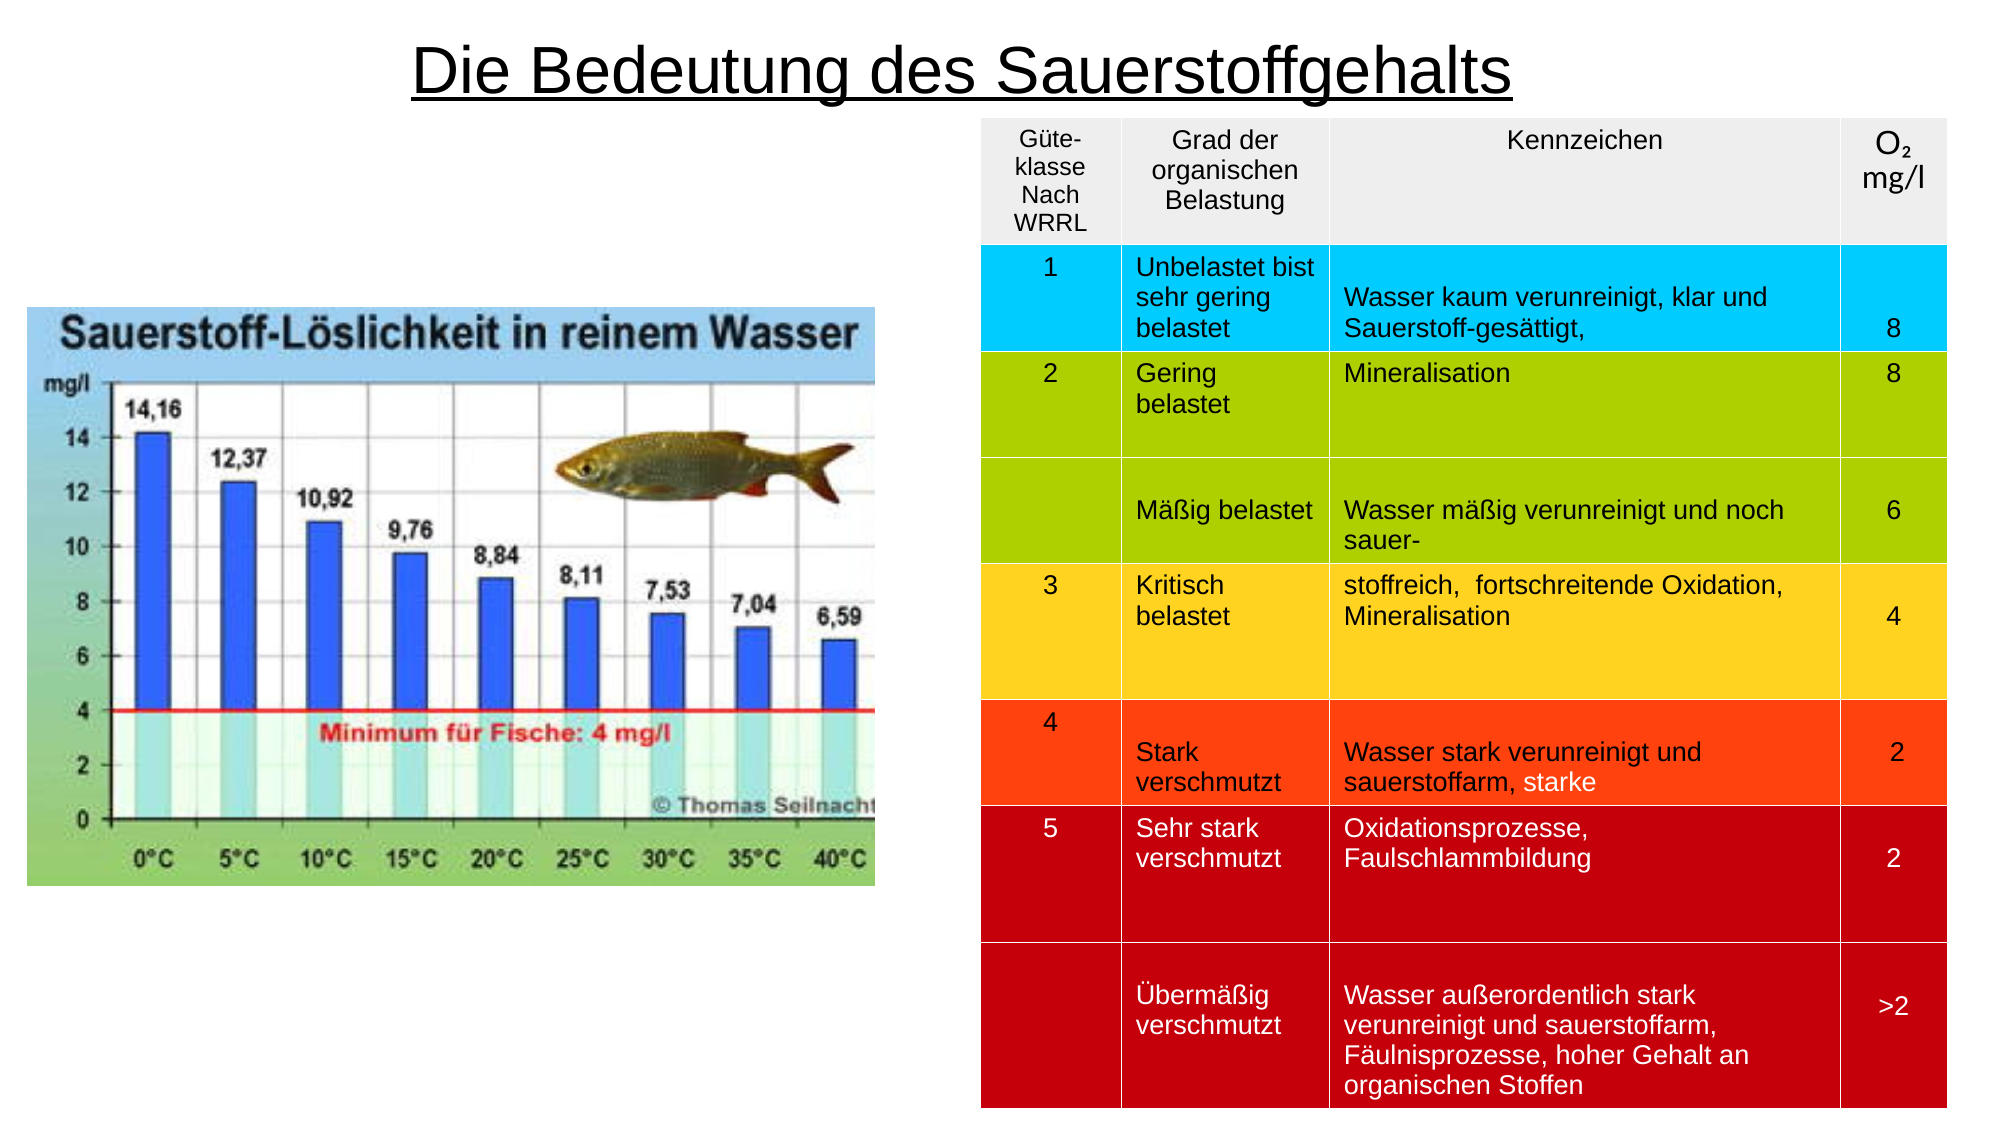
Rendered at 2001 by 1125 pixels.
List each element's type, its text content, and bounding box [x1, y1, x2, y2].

table_cell 1 [981, 245, 1121, 351]
table_cell [981, 458, 1121, 563]
table_cell 8 [1841, 245, 1947, 351]
table_cell Wasser mäßig verunreinigt und noch sauer- [1330, 458, 1840, 563]
table_header Güte- klasse Nach WRRL [981, 118, 1121, 244]
picture [27, 307, 875, 886]
table_cell 2 [1841, 700, 1947, 805]
table_cell stoffreich, fortschreitende Oxidation, Mineralisation [1330, 564, 1840, 699]
table_cell 3 [981, 564, 1121, 699]
table_cell Mineralisation [1330, 352, 1840, 457]
table_header O₂ mg/l [1841, 118, 1947, 244]
table_cell Wasser kaum verunreinigt, klar und Sauerstoff-gesättigt, [1330, 245, 1840, 351]
table_cell 6 [1841, 458, 1947, 563]
table_cell Übermäßig verschmutzt [1122, 943, 1329, 1108]
table_cell Stark verschmutzt [1122, 700, 1329, 805]
table_cell Mäßig belastet [1122, 458, 1329, 563]
table_cell 8 [1841, 352, 1947, 457]
table_header Kennzeichen [1330, 118, 1840, 244]
table_cell Wasser außerordentlich stark verunreinigt und sauerstoffarm, Fäulnisprozesse, hoher Gehalt an organischen Stoffen [1330, 943, 1840, 1108]
table_cell Oxidationsprozesse, Faulschlammbildung [1330, 806, 1840, 942]
table_cell 2 [981, 352, 1121, 457]
table_cell 4 [1841, 564, 1947, 699]
table_cell 5 [981, 806, 1121, 942]
table_cell Sehr stark verschmutzt [1122, 806, 1329, 942]
table_cell [981, 943, 1121, 1108]
table_cell 2 [1841, 806, 1947, 942]
table_cell Kritisch belastet [1122, 564, 1329, 699]
table_cell Wasser stark verunreinigt und sauerstoffarm, starke [1330, 700, 1840, 805]
table_cell >2 [1841, 943, 1947, 1108]
table_header Grad der organischen Belastung [1122, 118, 1329, 244]
title Die Bedeutung des Sauerstoffgehalts [137, 28, 1788, 163]
table_cell Gering belastet [1122, 352, 1329, 457]
table_cell 4 [981, 700, 1121, 805]
table_cell Unbelastet bist sehr gering belastet [1122, 245, 1329, 351]
